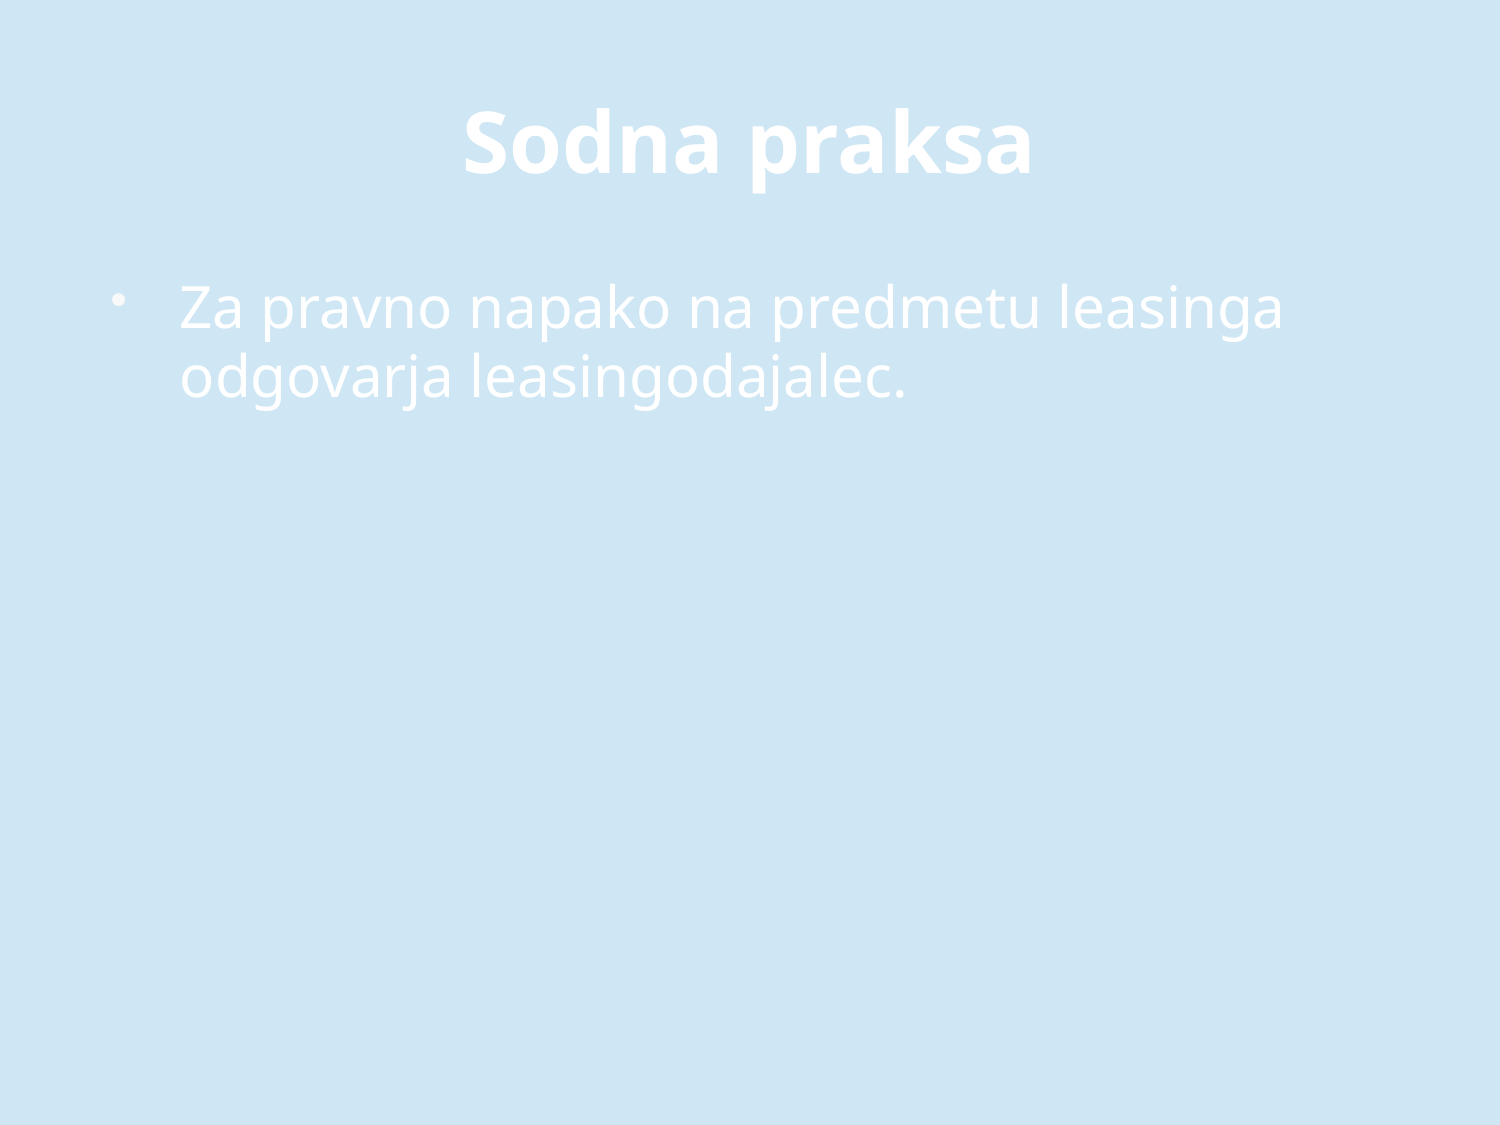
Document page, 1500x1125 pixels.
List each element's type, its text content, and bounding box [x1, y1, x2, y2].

list Za pravno napako na predmetu leasinga odgovarja leasingodajalec. [75, 262, 1425, 1035]
title Sodna praksa [75, 45, 1425, 233]
